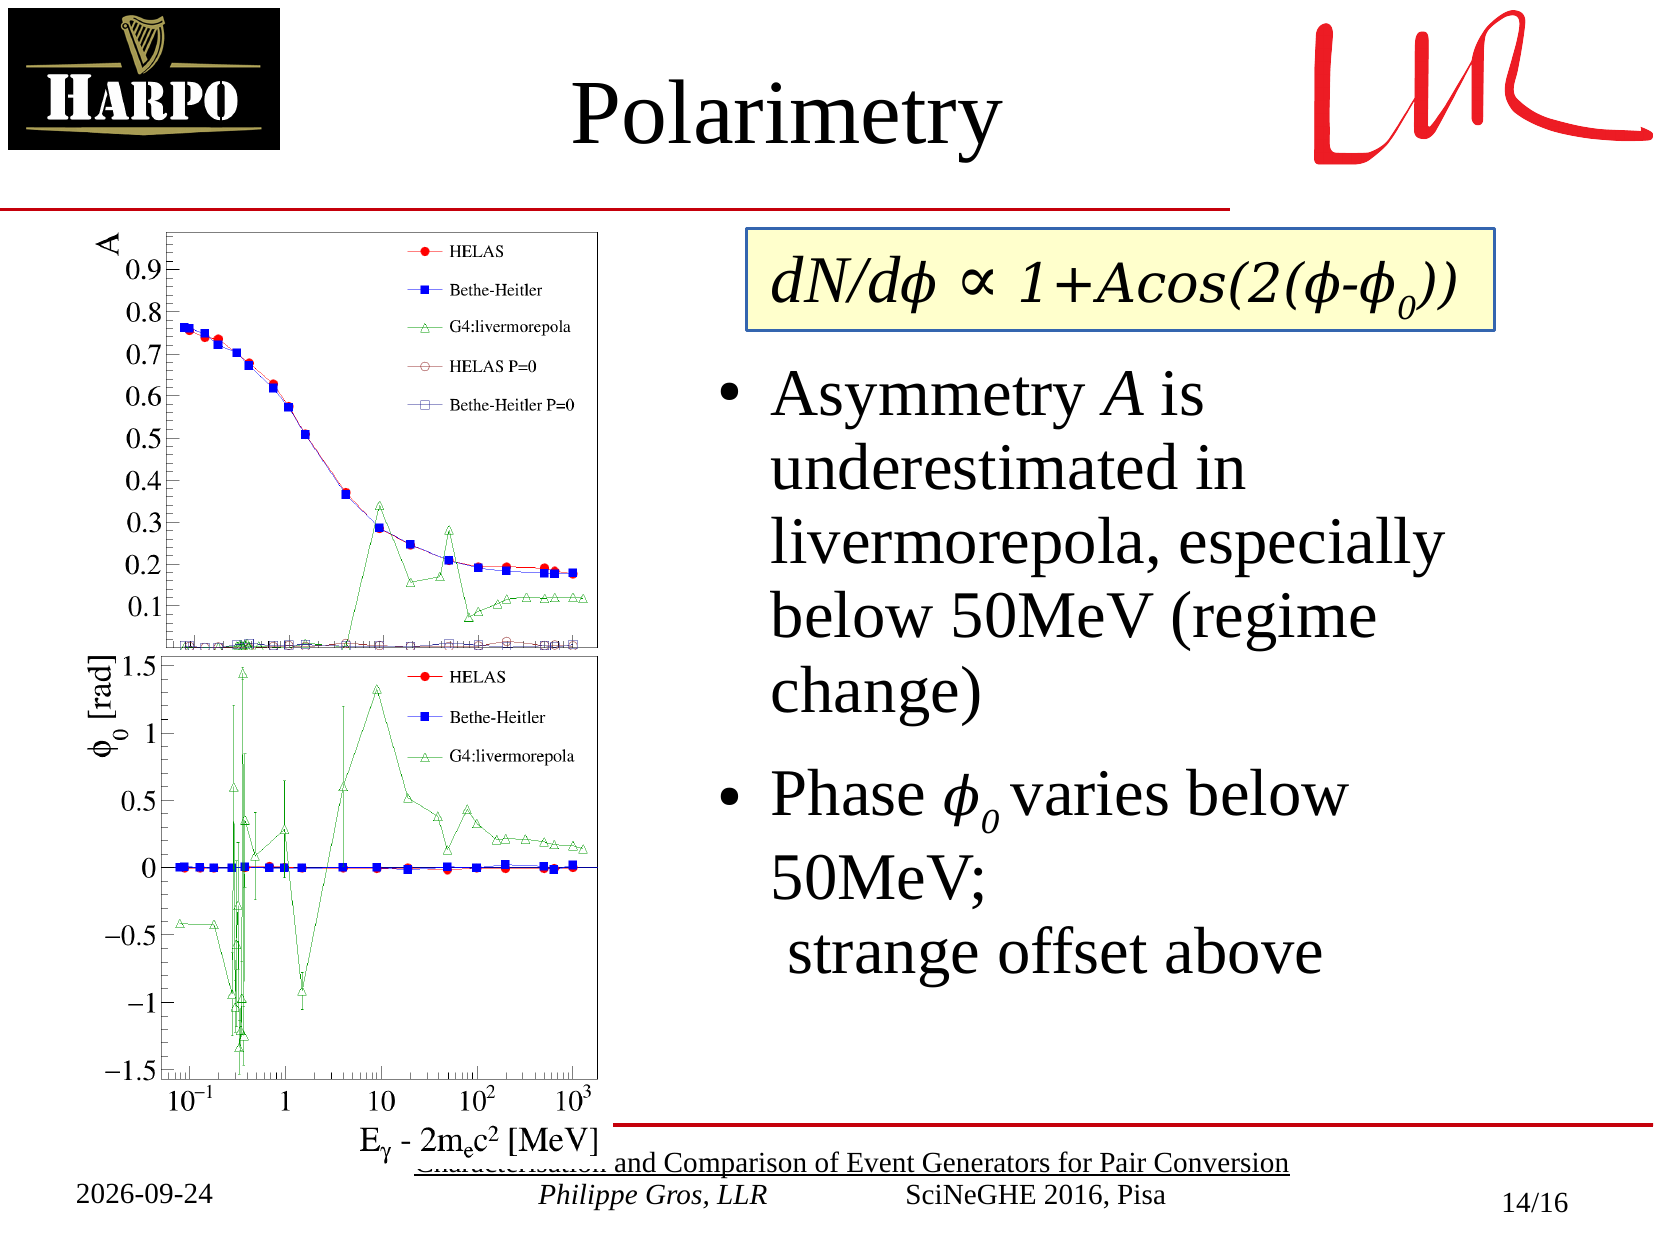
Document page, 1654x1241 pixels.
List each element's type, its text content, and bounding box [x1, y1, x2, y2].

picture [1314, 10, 1653, 165]
picture [81, 216, 613, 1169]
text_box [746, 228, 1495, 240]
picture [8, 8, 280, 150]
title Polarimetry [284, 14, 1290, 210]
list dN/dϕ ∝ 1+Acos(2(ϕ-ϕ0)) Asymmetry A is underestimated in livermorepola, especially below 50MeV (regime change) Phase ϕ0 varies below 50MeV; strange offset above [700, 240, 1583, 1102]
